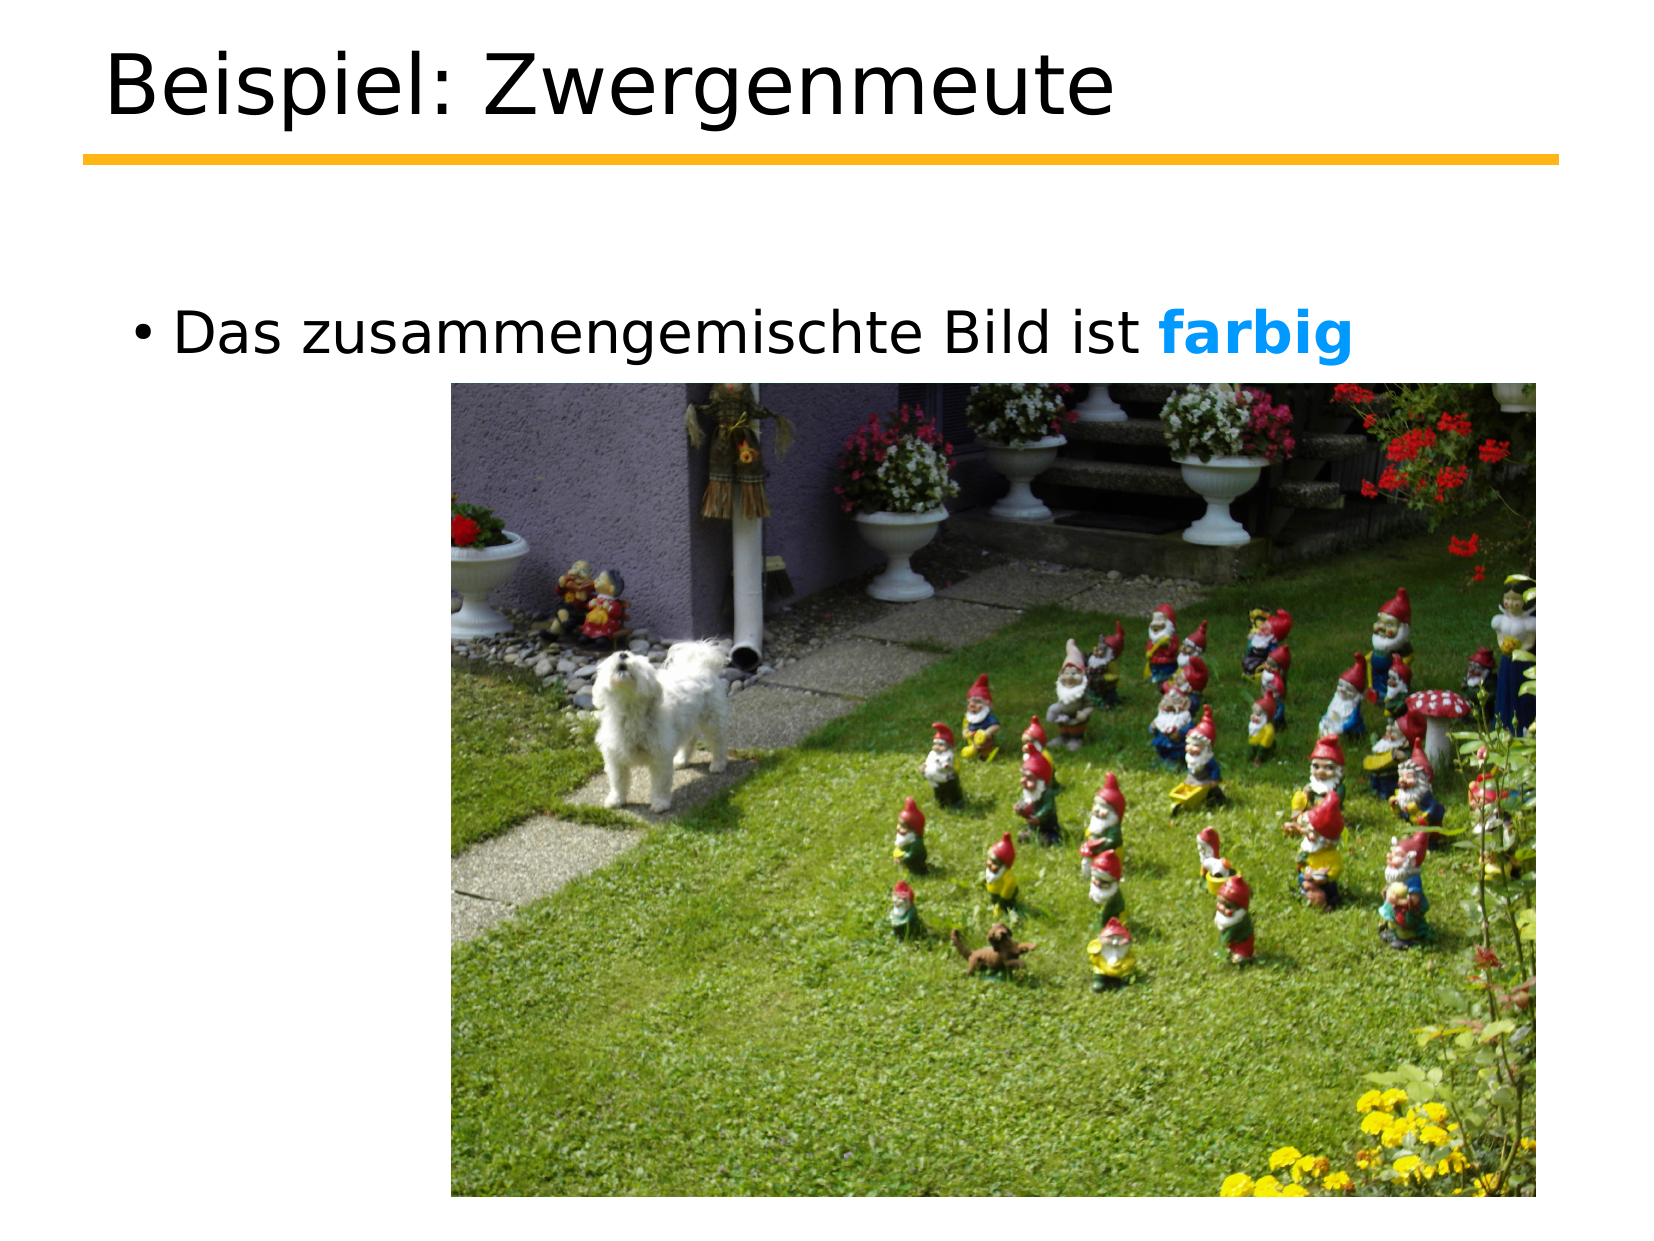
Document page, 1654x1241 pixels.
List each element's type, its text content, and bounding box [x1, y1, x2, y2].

text_box Das zusammengemischte Bild ist farbig [118, 258, 1536, 342]
picture [451, 383, 1536, 1197]
title Beispiel: Zwergenmeute [88, 29, 1506, 142]
